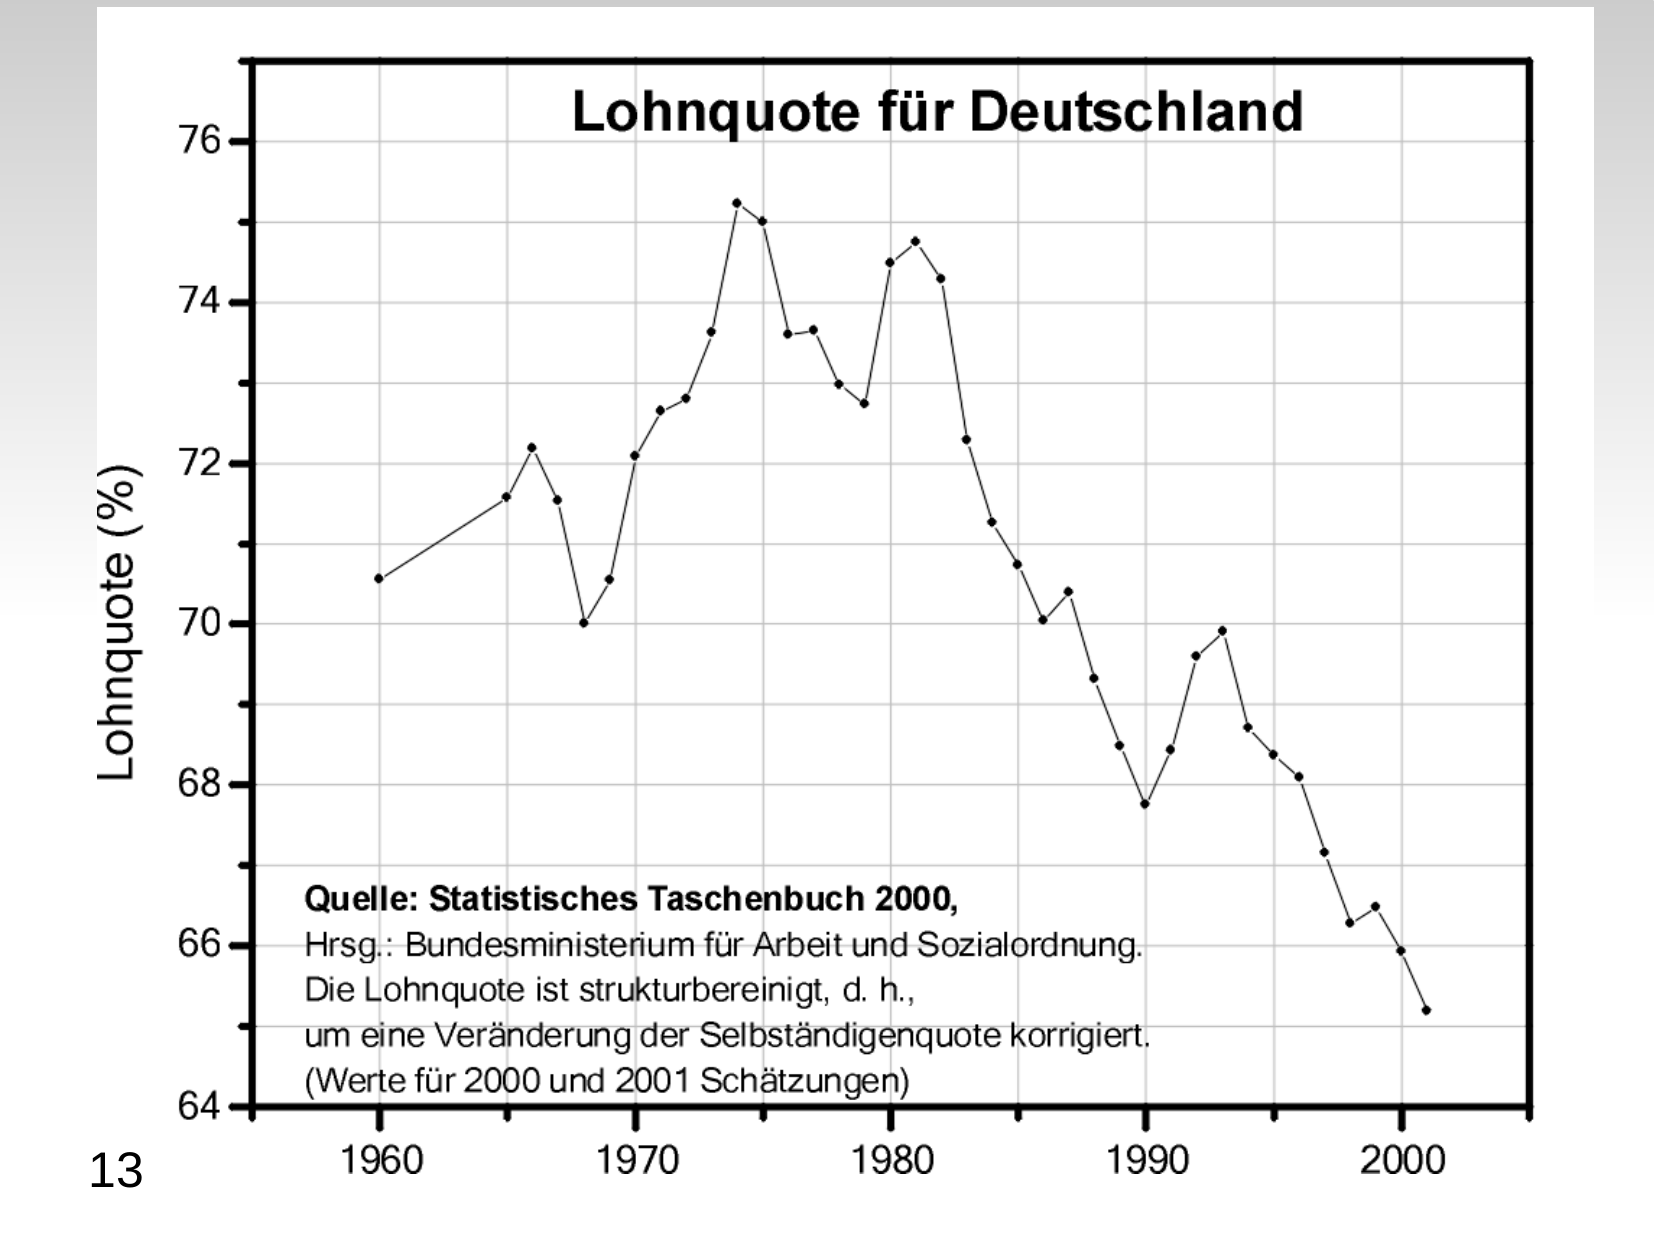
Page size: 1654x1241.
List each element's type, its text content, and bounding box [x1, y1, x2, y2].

text_box <Nummer> [73, 1134, 354, 1206]
picture [97, 7, 1594, 1174]
